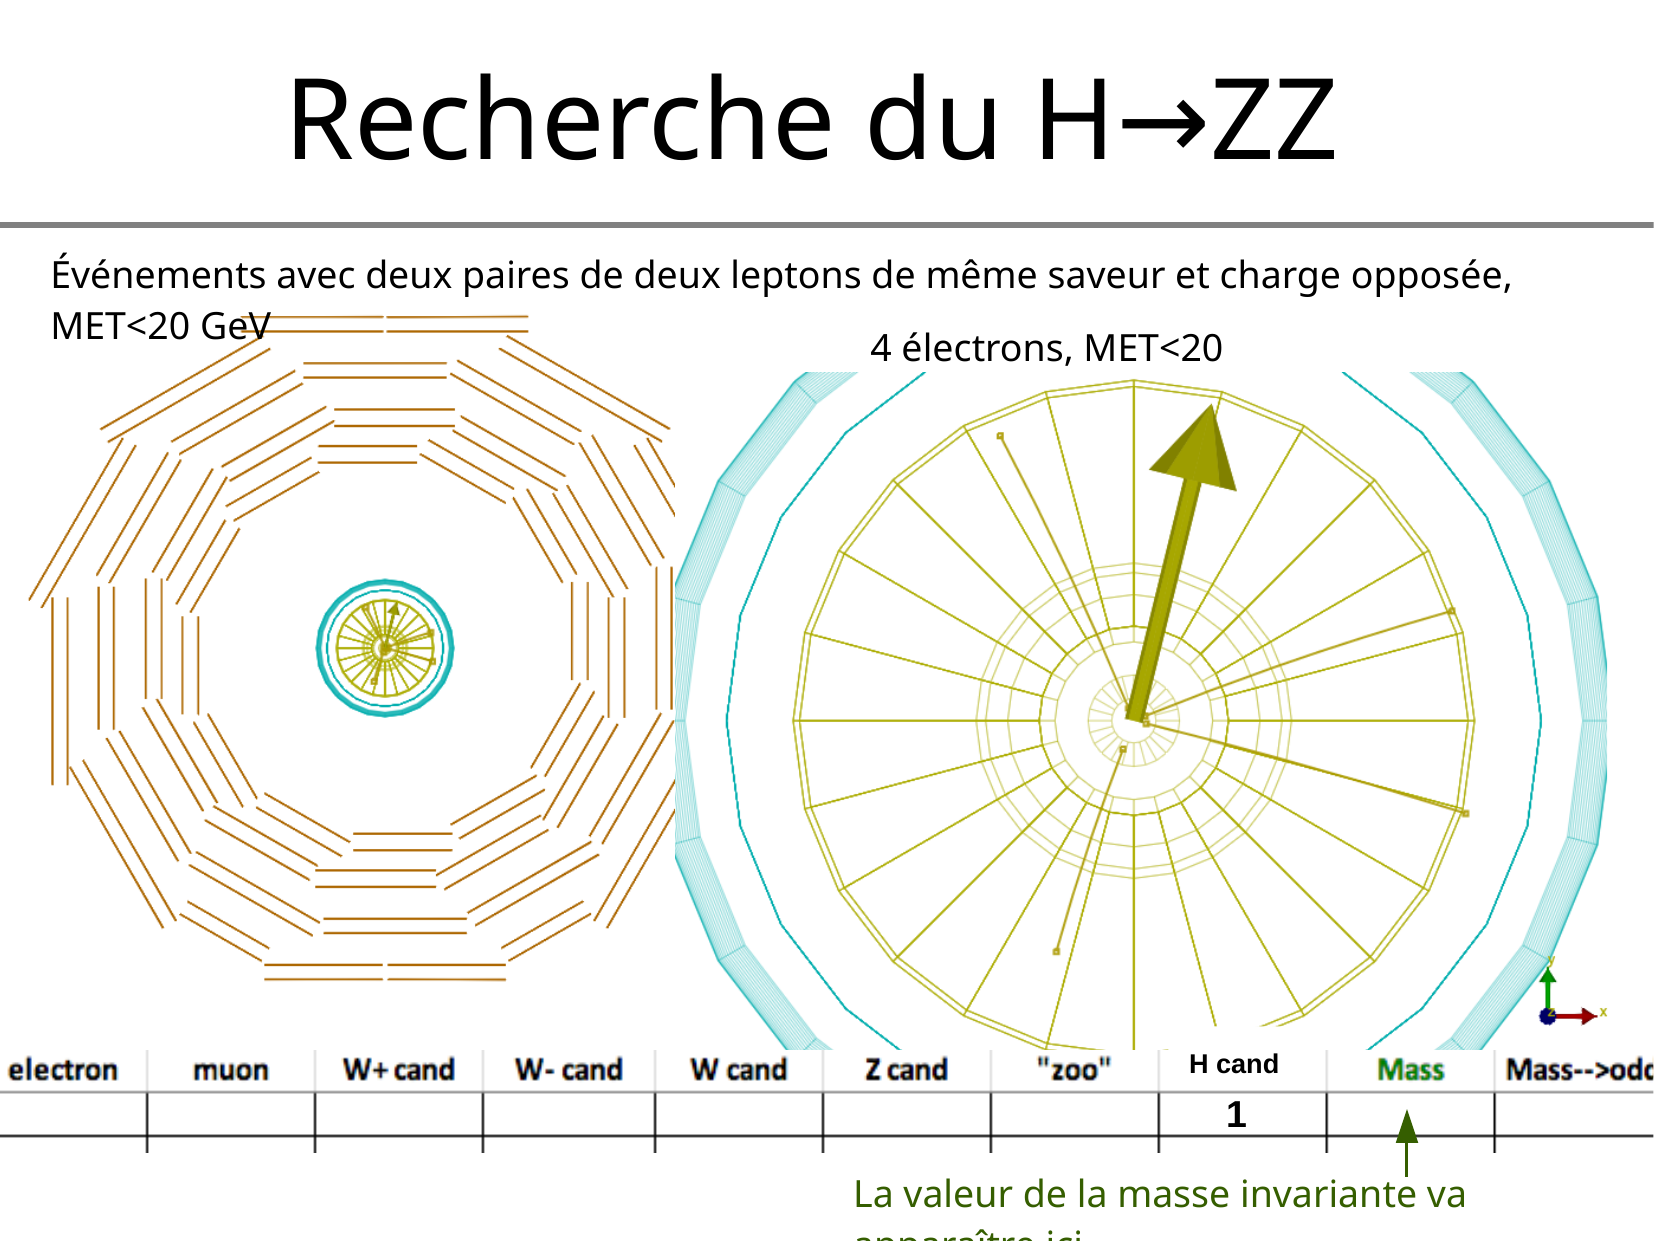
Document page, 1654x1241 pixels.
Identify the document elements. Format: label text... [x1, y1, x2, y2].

text_box 1 [1211, 1088, 1287, 1143]
text_box 4 électrons, MET<20 [855, 313, 1288, 372]
text_box H cand [1174, 1042, 1400, 1088]
text_box Événements avec deux paires de deux leptons de même saveur et charge opposée, MET<20 GeV [35, 241, 1613, 299]
text_box La valeur de la masse invariante va apparaître ici [838, 1160, 1654, 1219]
picture [0, 302, 1654, 1153]
text_box [1168, 1026, 1319, 1087]
text_box Recherche du H→ZZ [0, 31, 1654, 176]
